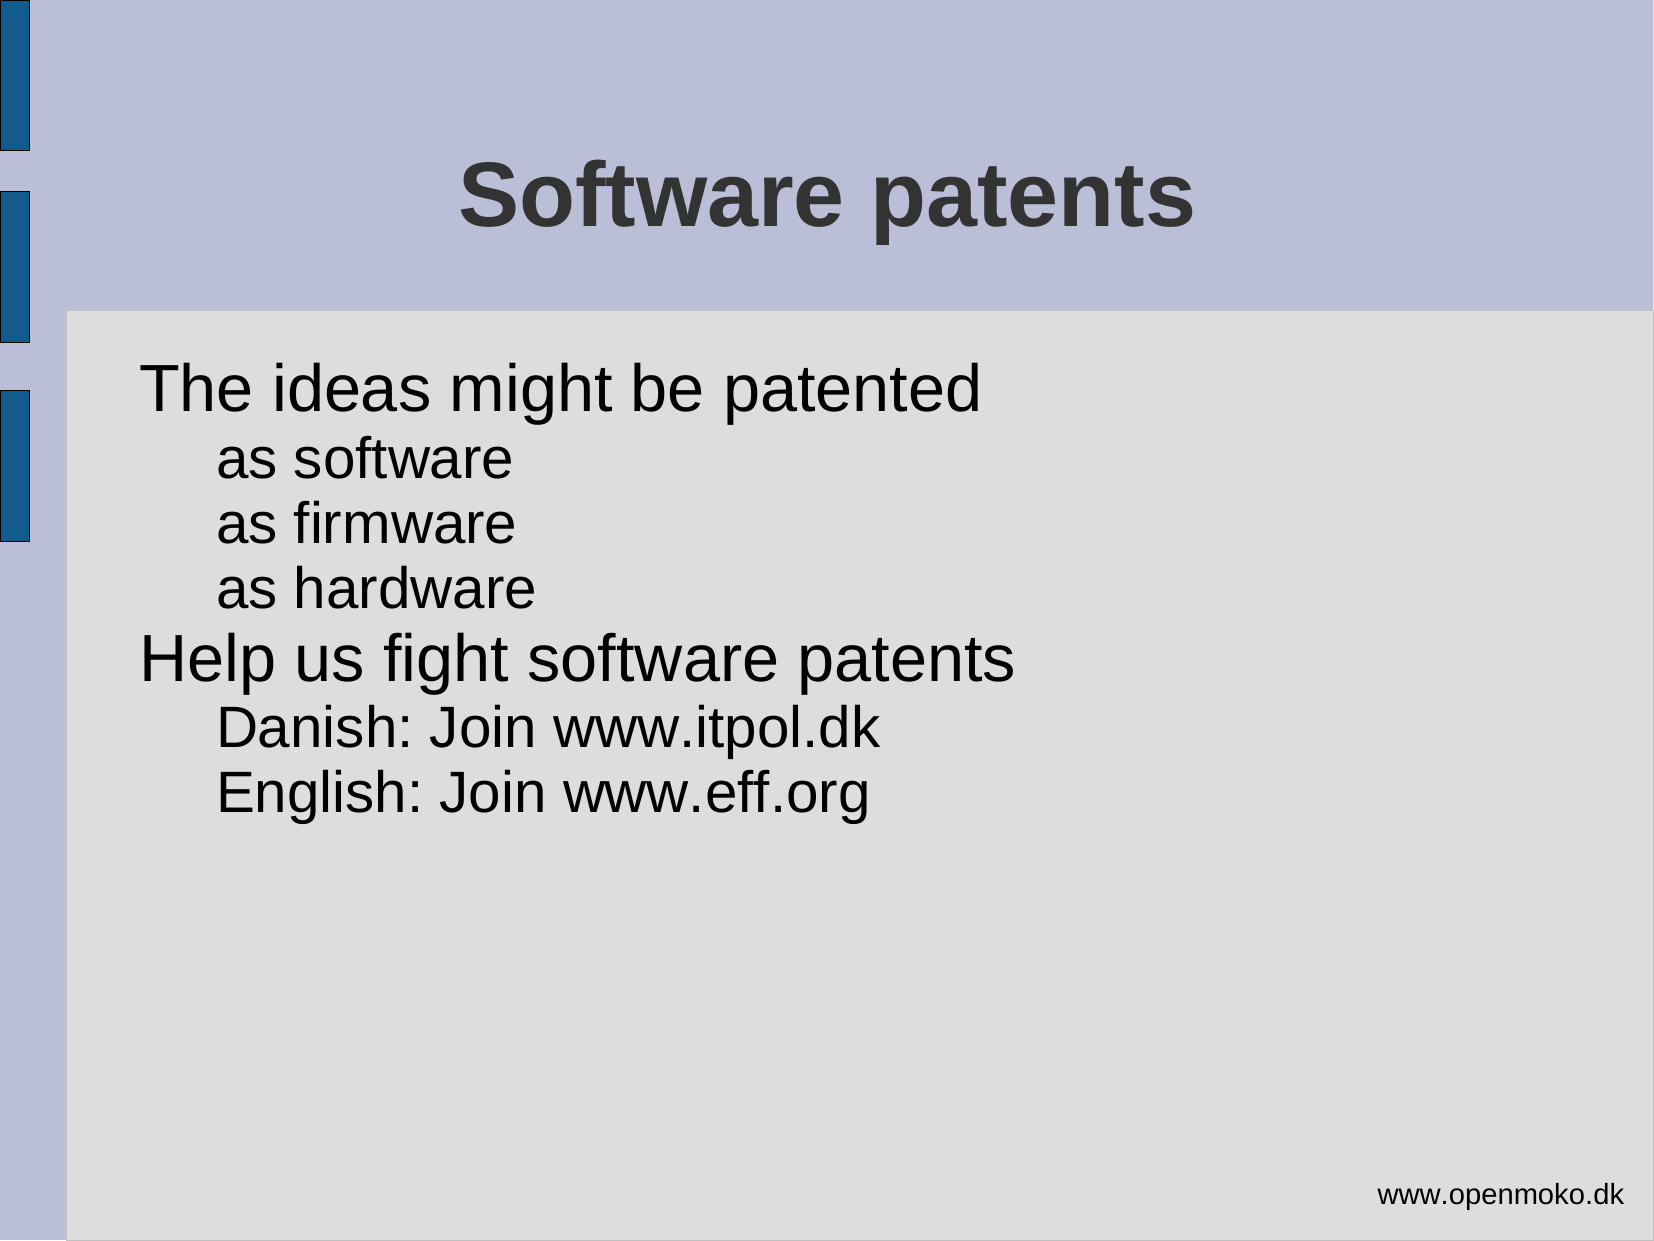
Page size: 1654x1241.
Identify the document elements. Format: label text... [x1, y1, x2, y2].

title Software patents [121, 91, 1534, 299]
list The ideas might be patented as software as firmware as hardware Help us fight software patents Danish: Join www.itpol.dk English: Join www.eff.org [121, 350, 1534, 1133]
